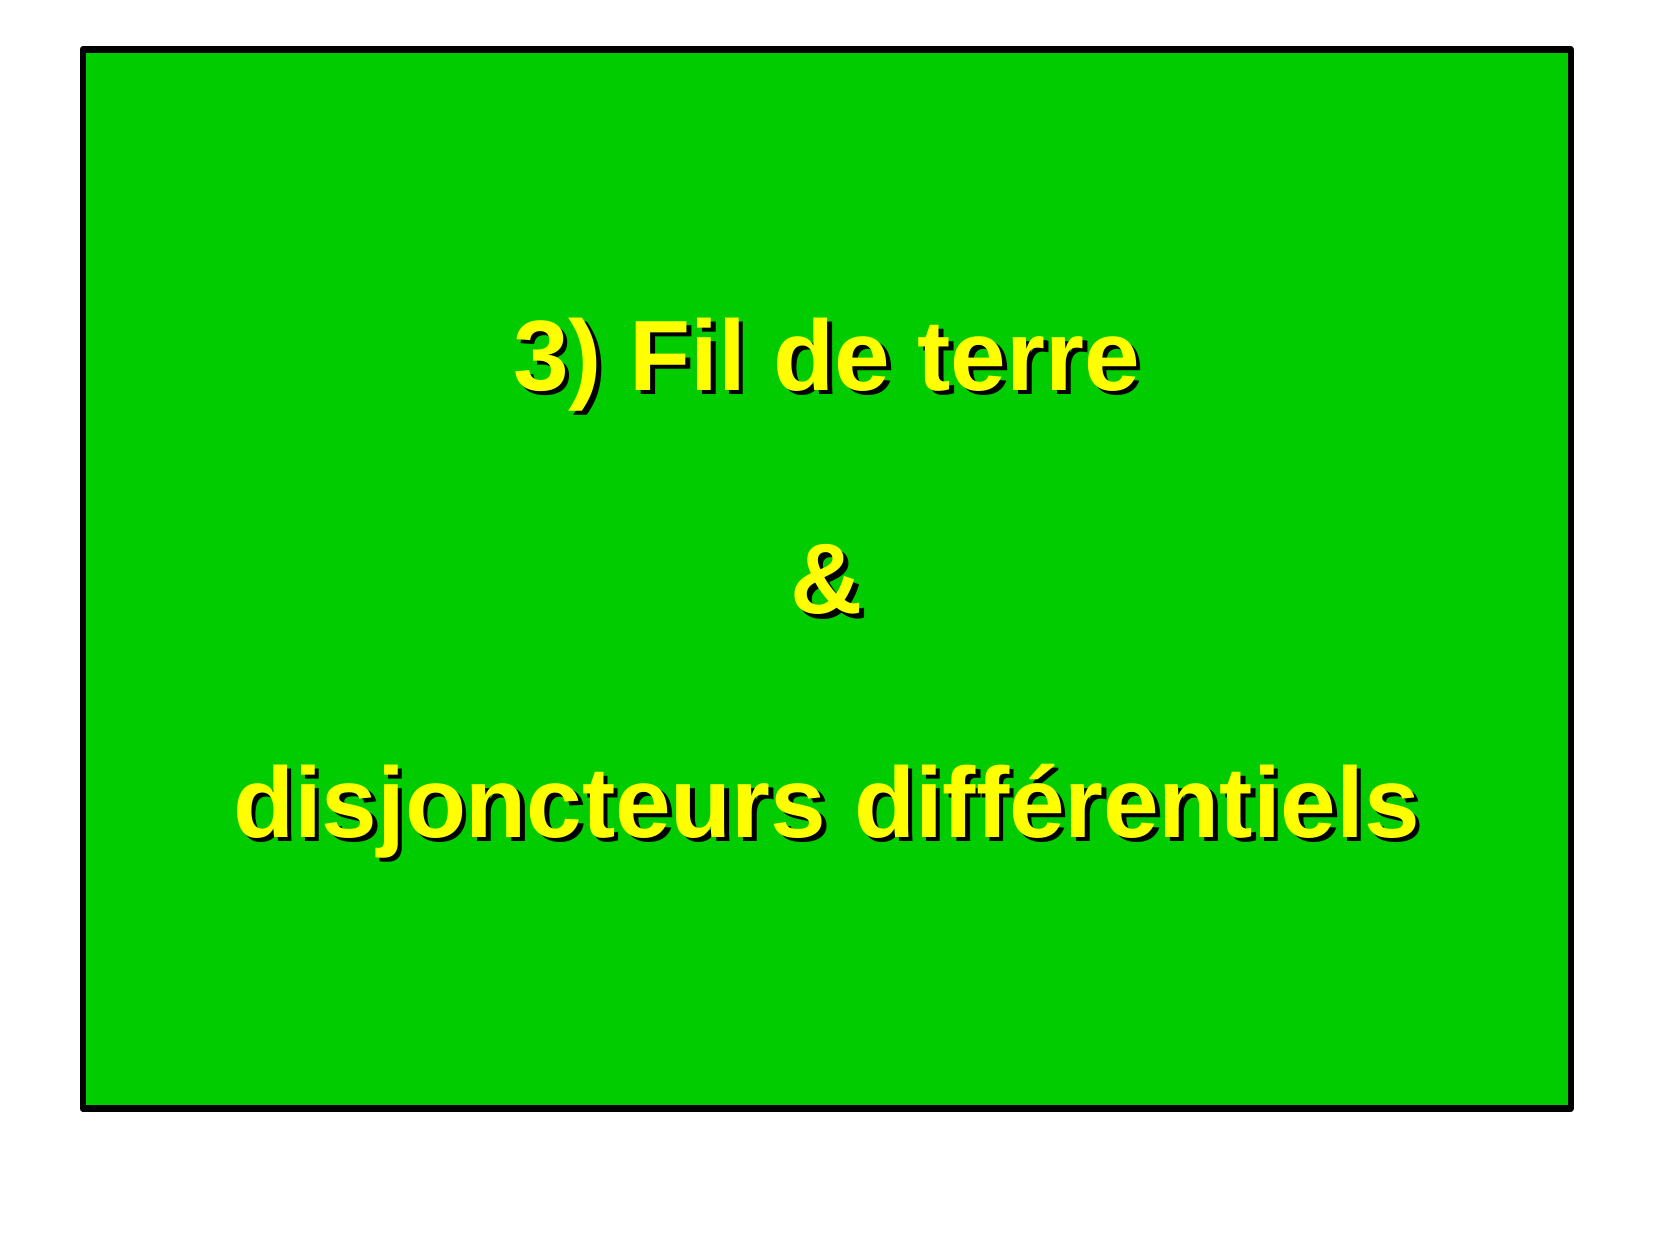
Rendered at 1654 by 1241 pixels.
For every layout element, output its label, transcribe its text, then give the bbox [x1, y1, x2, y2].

subtitle 3) Fil de terre & disjoncteurs différentiels [82, 49, 1571, 1109]
